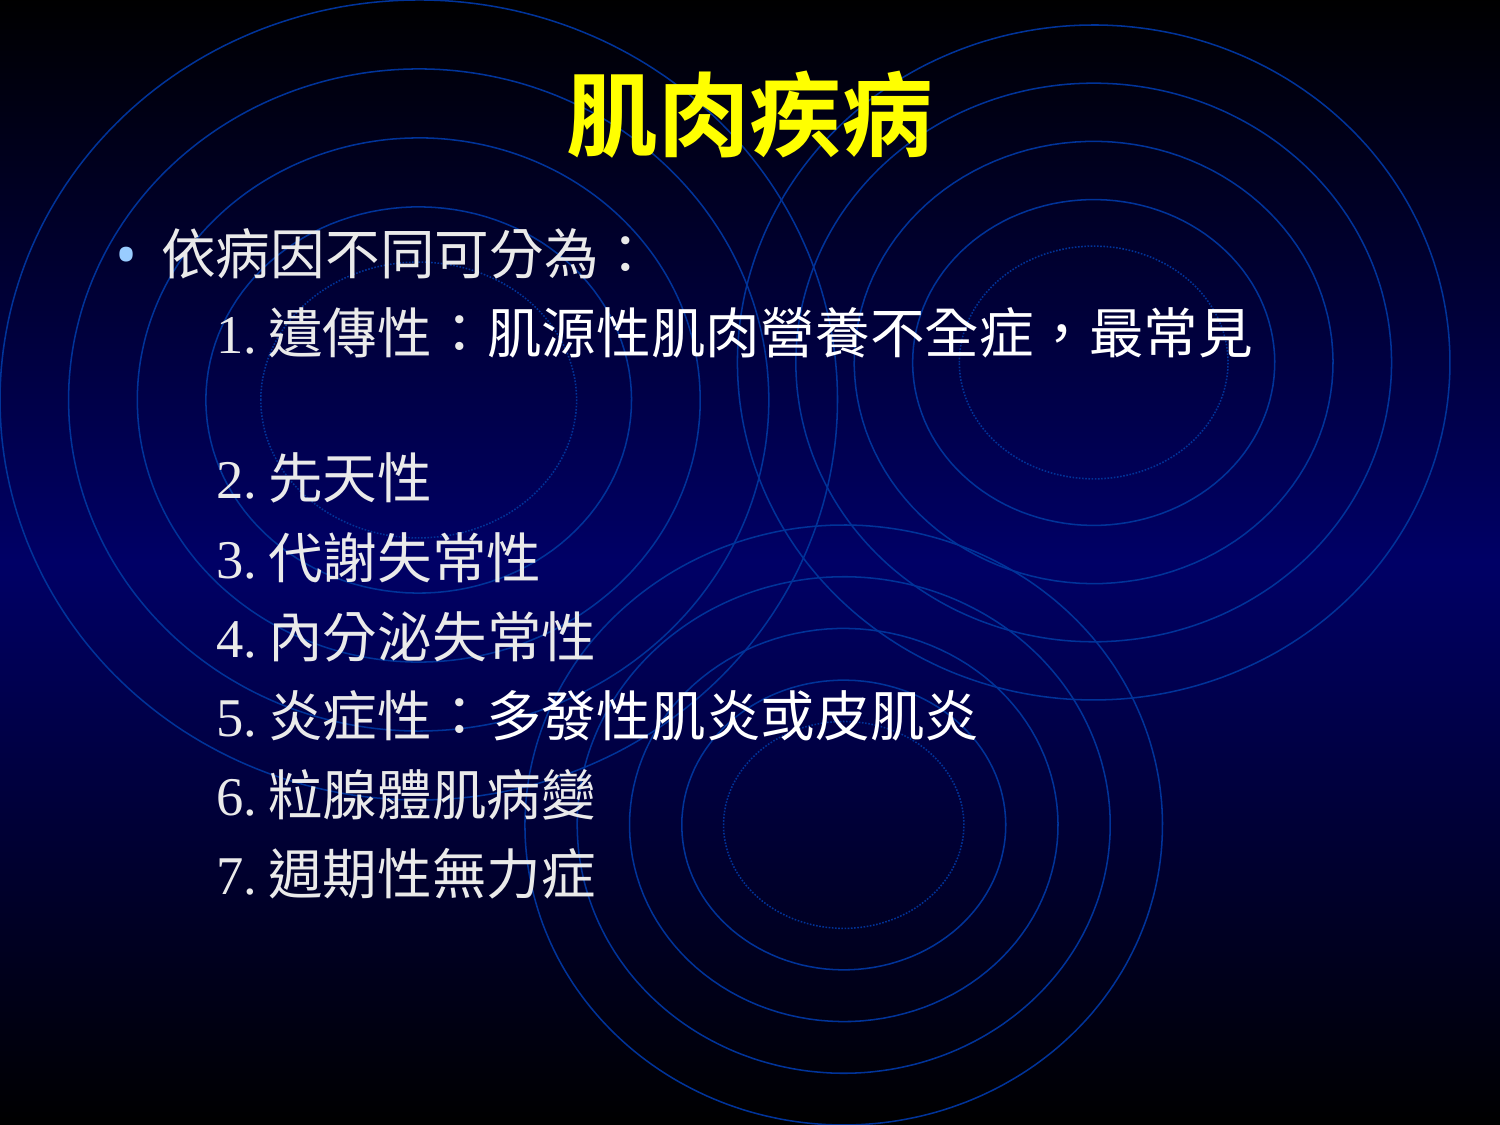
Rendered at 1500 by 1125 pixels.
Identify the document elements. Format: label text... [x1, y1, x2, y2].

list 依病因不同可分為： 1.遺傳性：肌源性肌肉營養不全症，最常見 2.先天性 3.代謝失常性 4.內分泌失常性 5.炎症性：多發性肌炎或皮肌炎 6.粒腺體肌病變 7.週期性無力症 [99, 212, 1450, 1000]
title 肌肉疾病 [112, 50, 1388, 176]
